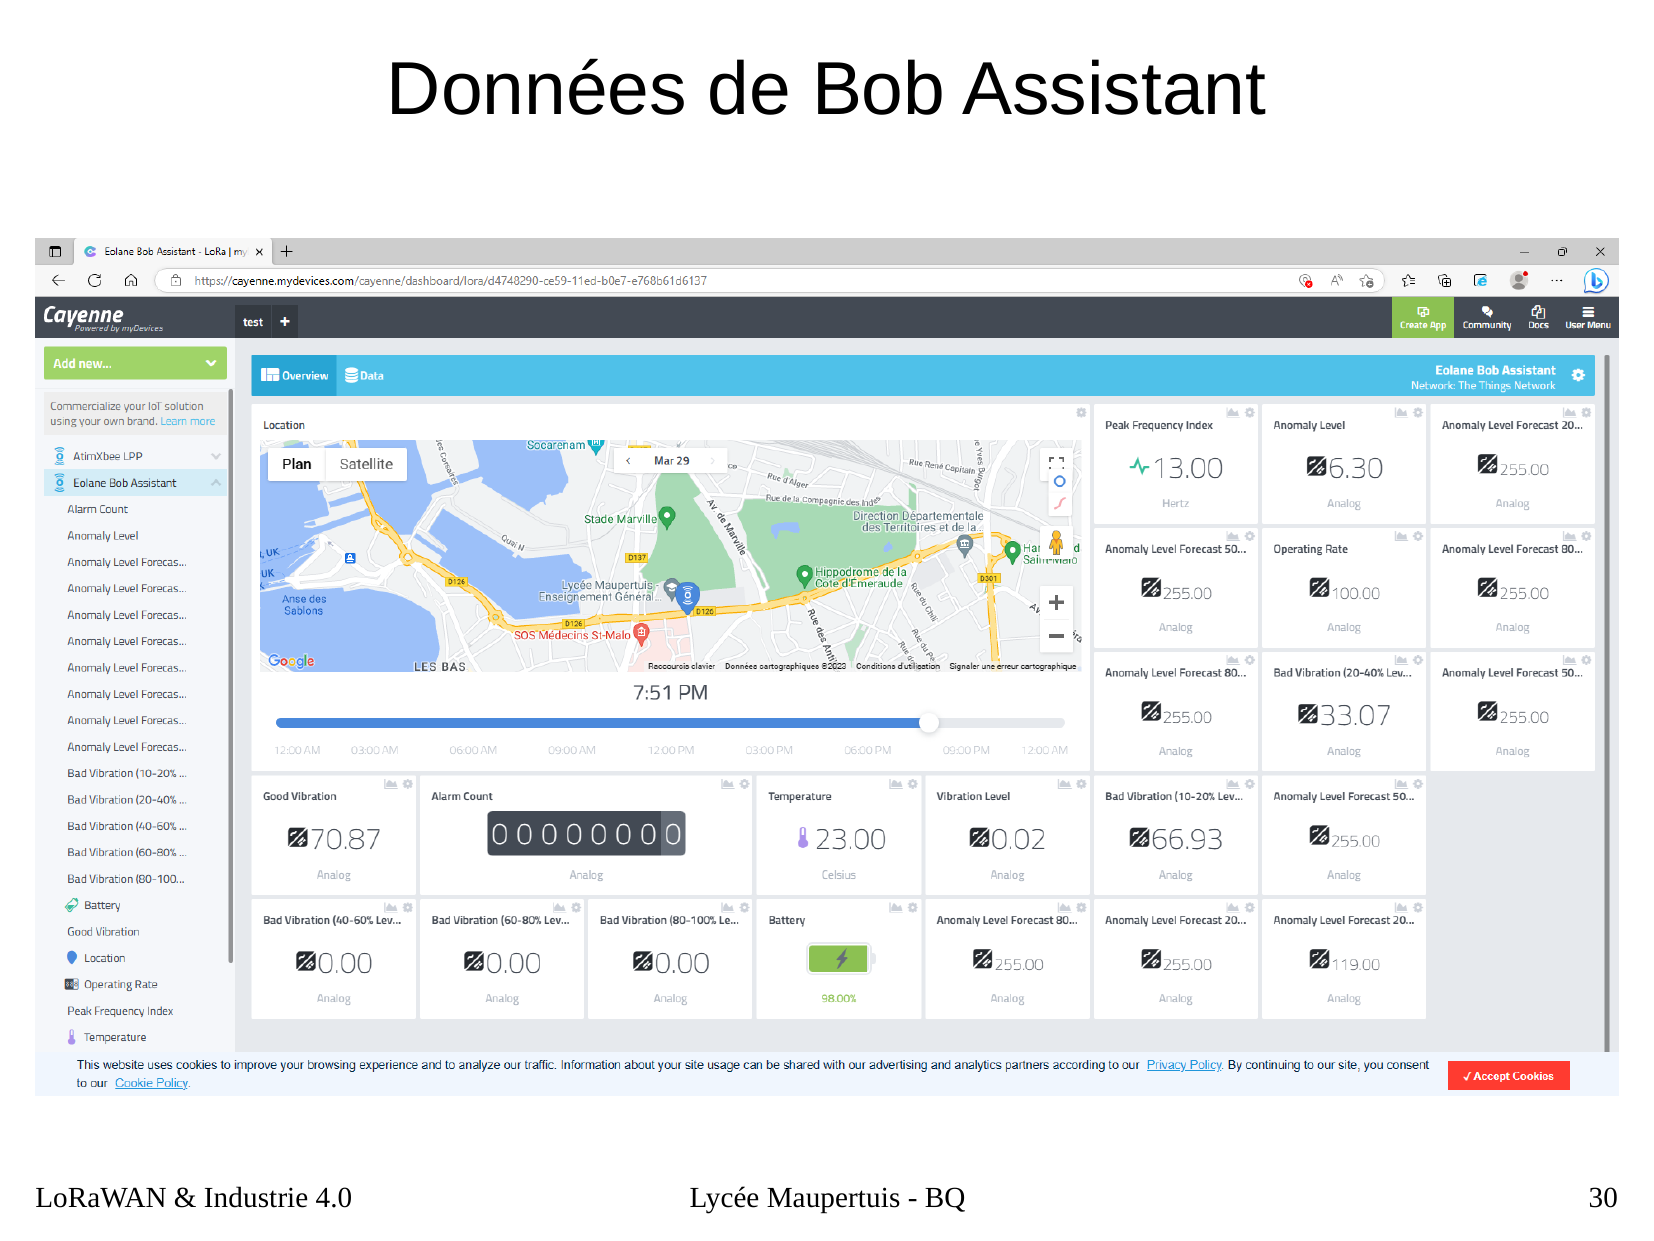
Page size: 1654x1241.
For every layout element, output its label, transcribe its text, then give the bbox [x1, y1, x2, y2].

title Données de Bob Assistant [35, 35, 1619, 142]
picture [35, 238, 1619, 1096]
